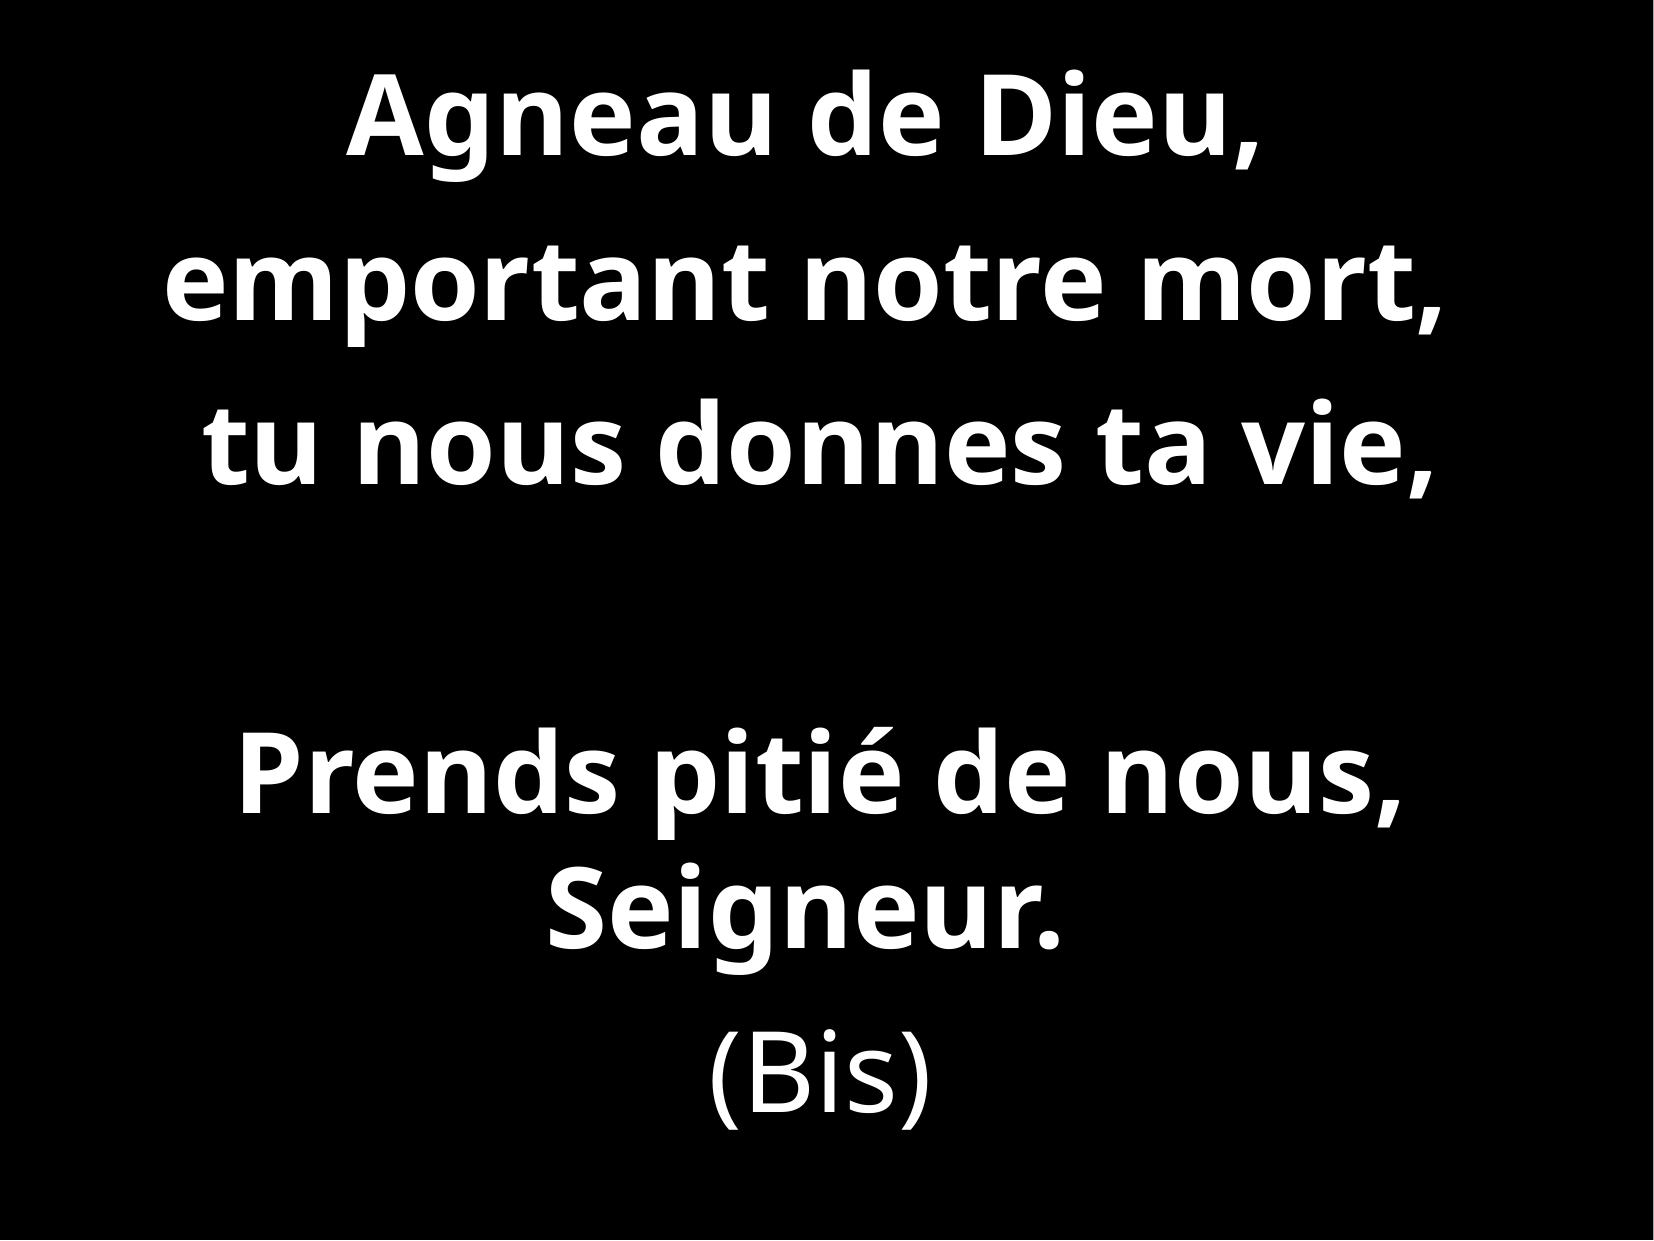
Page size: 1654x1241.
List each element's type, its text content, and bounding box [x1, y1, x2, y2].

list Agneau de Dieu, emportant notre mort, tu nous donnes ta vie, Prends pitié de nous, Seigneur. (Bis) [39, 35, 1602, 1071]
